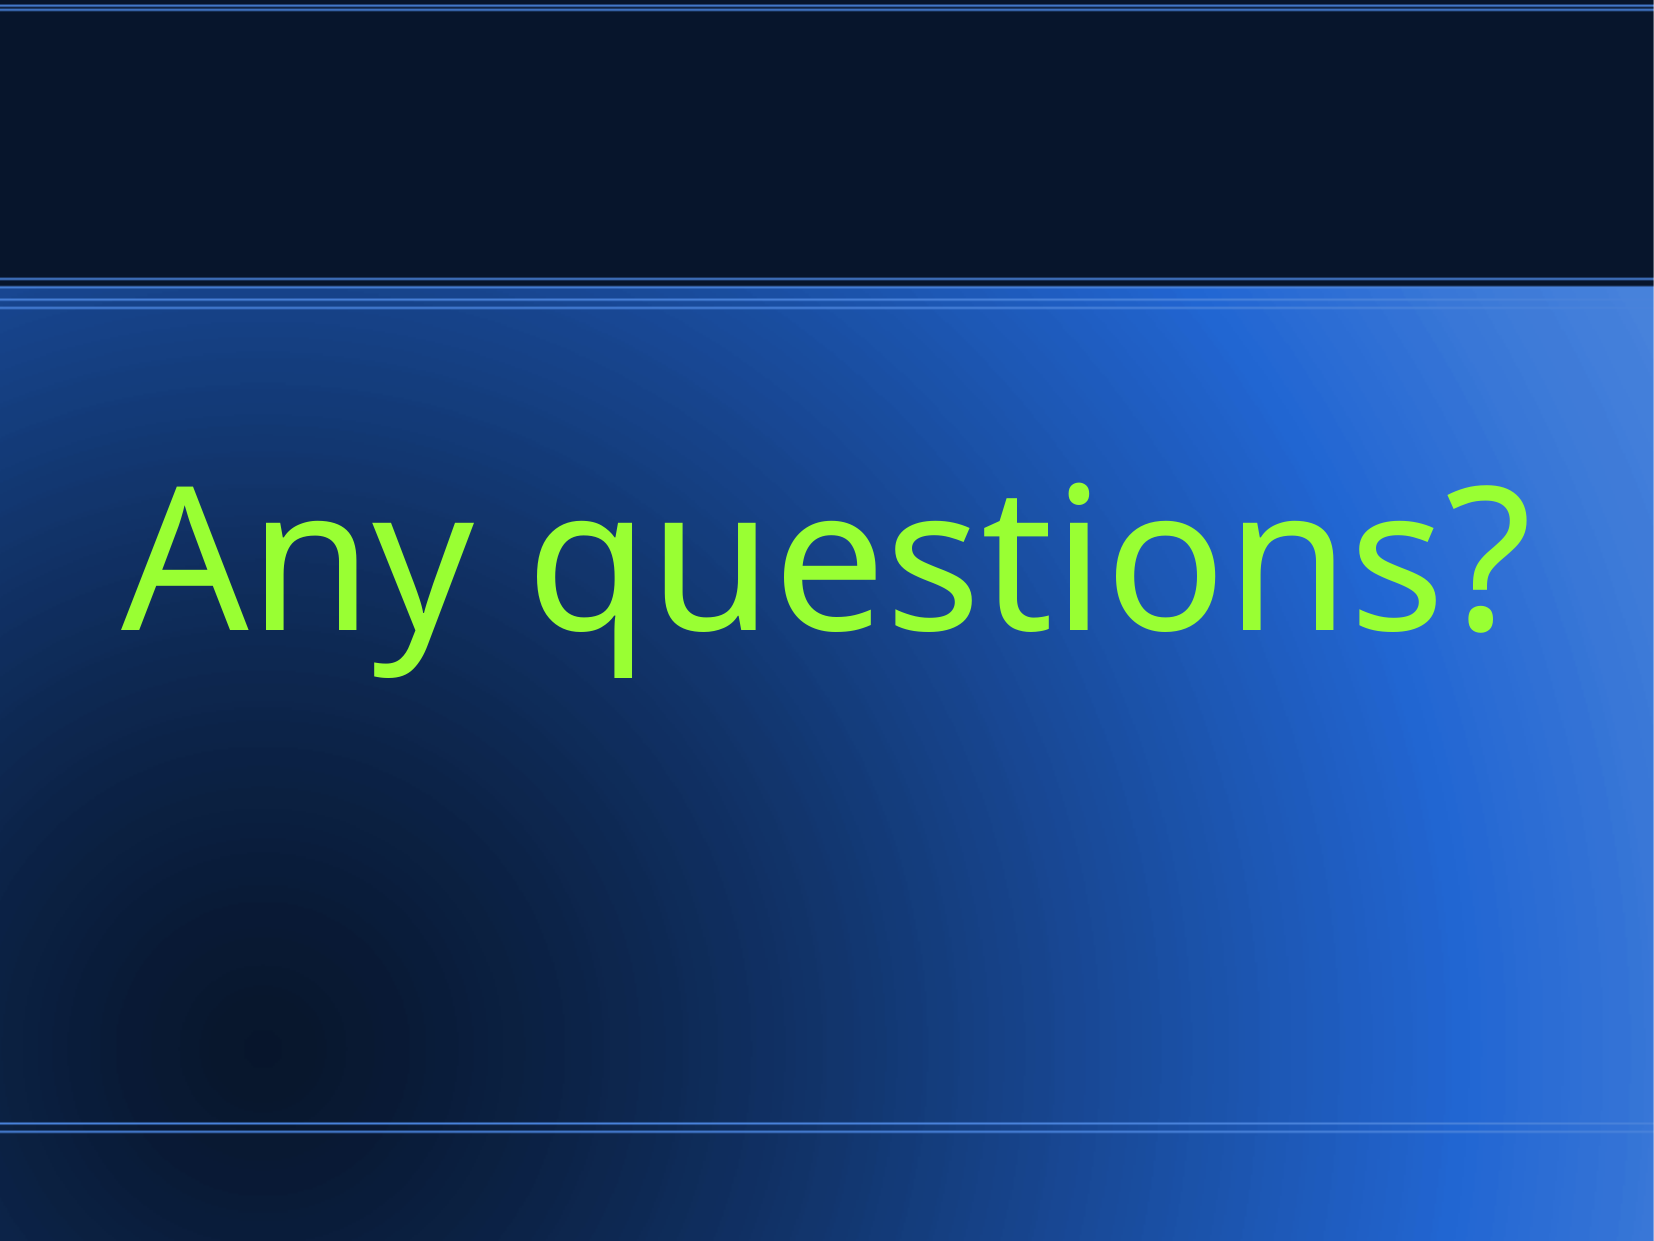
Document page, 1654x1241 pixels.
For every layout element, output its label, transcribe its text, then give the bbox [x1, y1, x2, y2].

subtitle Any questions? [82, 49, 1571, 1058]
picture [0, 0, 1654, 1241]
